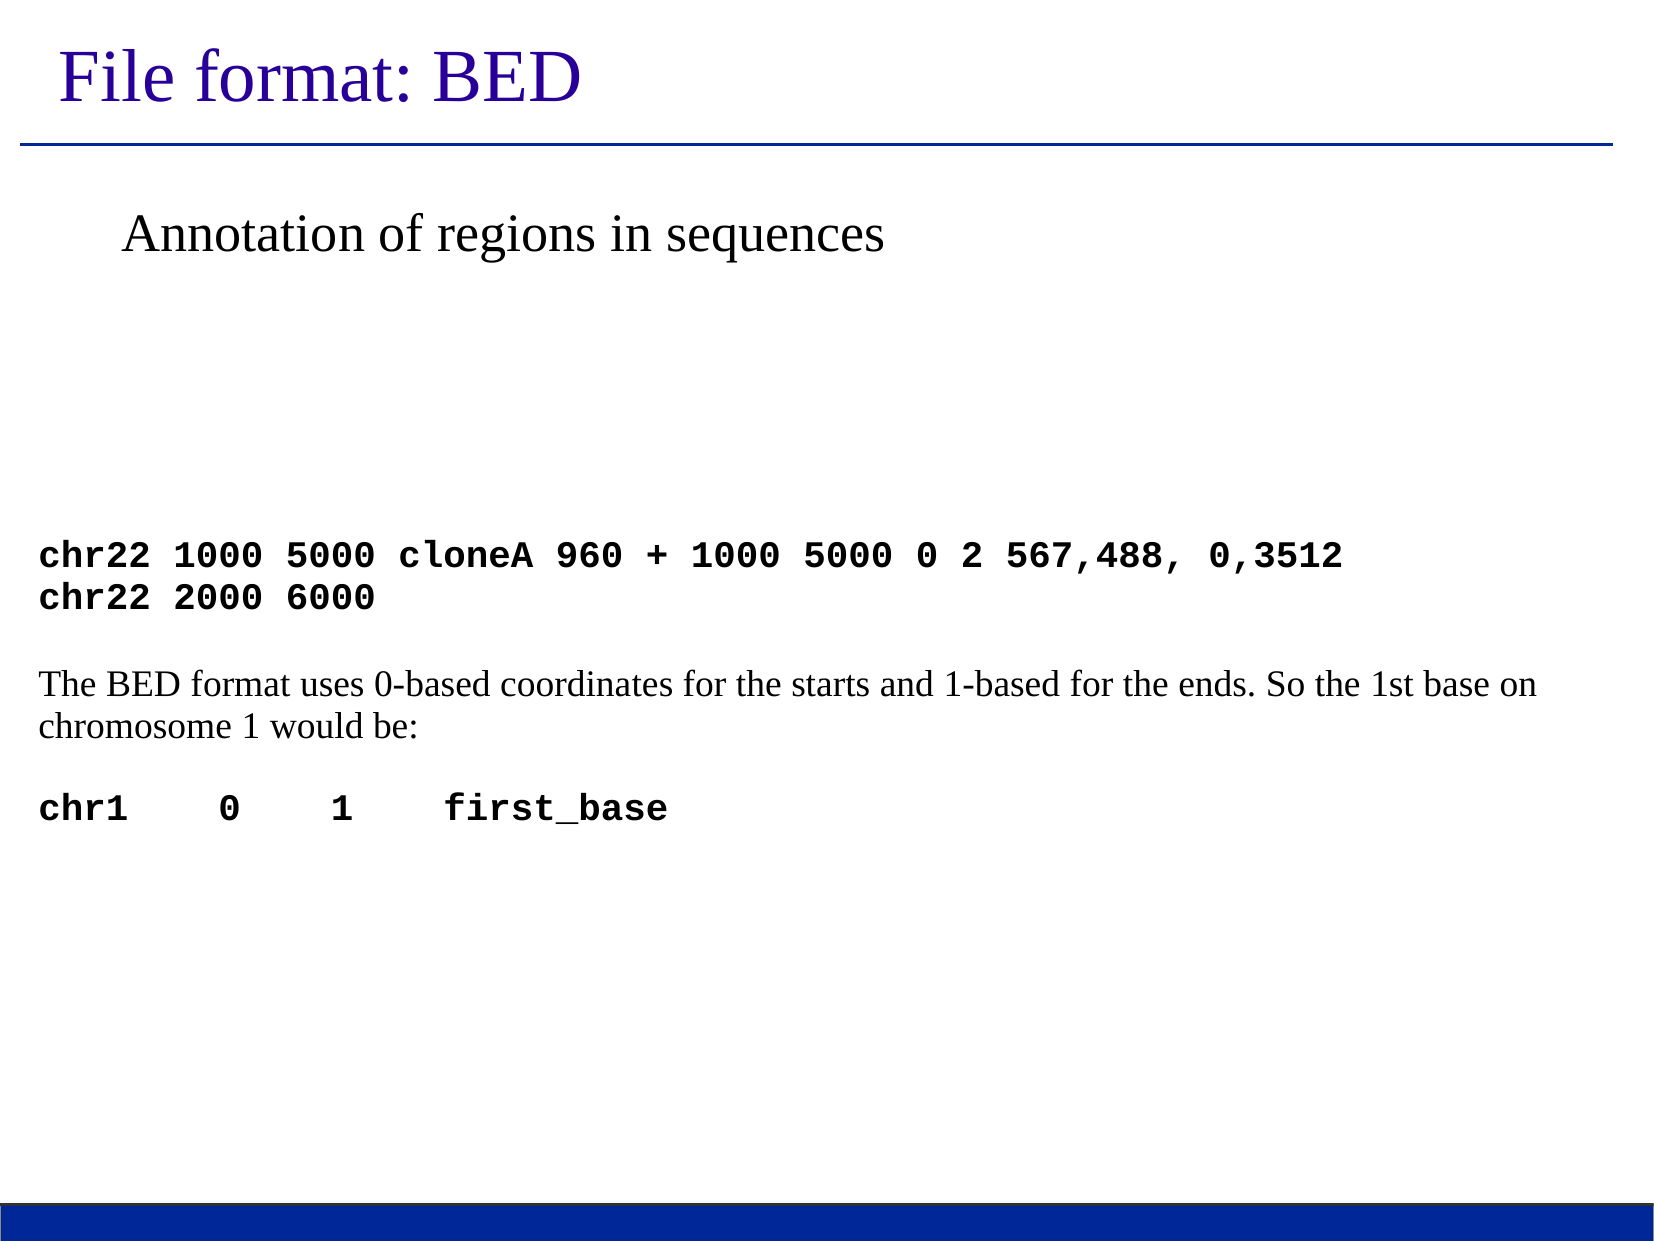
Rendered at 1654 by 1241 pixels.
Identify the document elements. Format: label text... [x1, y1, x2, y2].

text_box Annotation of regions in sequences [106, 195, 902, 332]
text_box chr22 1000 5000 cloneA 960 + 1000 5000 0 2 567,488, 0,3512 chr22 2000 6000 The BED format uses 0-based coordinates for the starts and 1-based for the ends. So the 1st base on chromosome 1 would be: chr1 0 1 first_base [23, 528, 1654, 927]
text_box File format: BED [59, 34, 944, 119]
